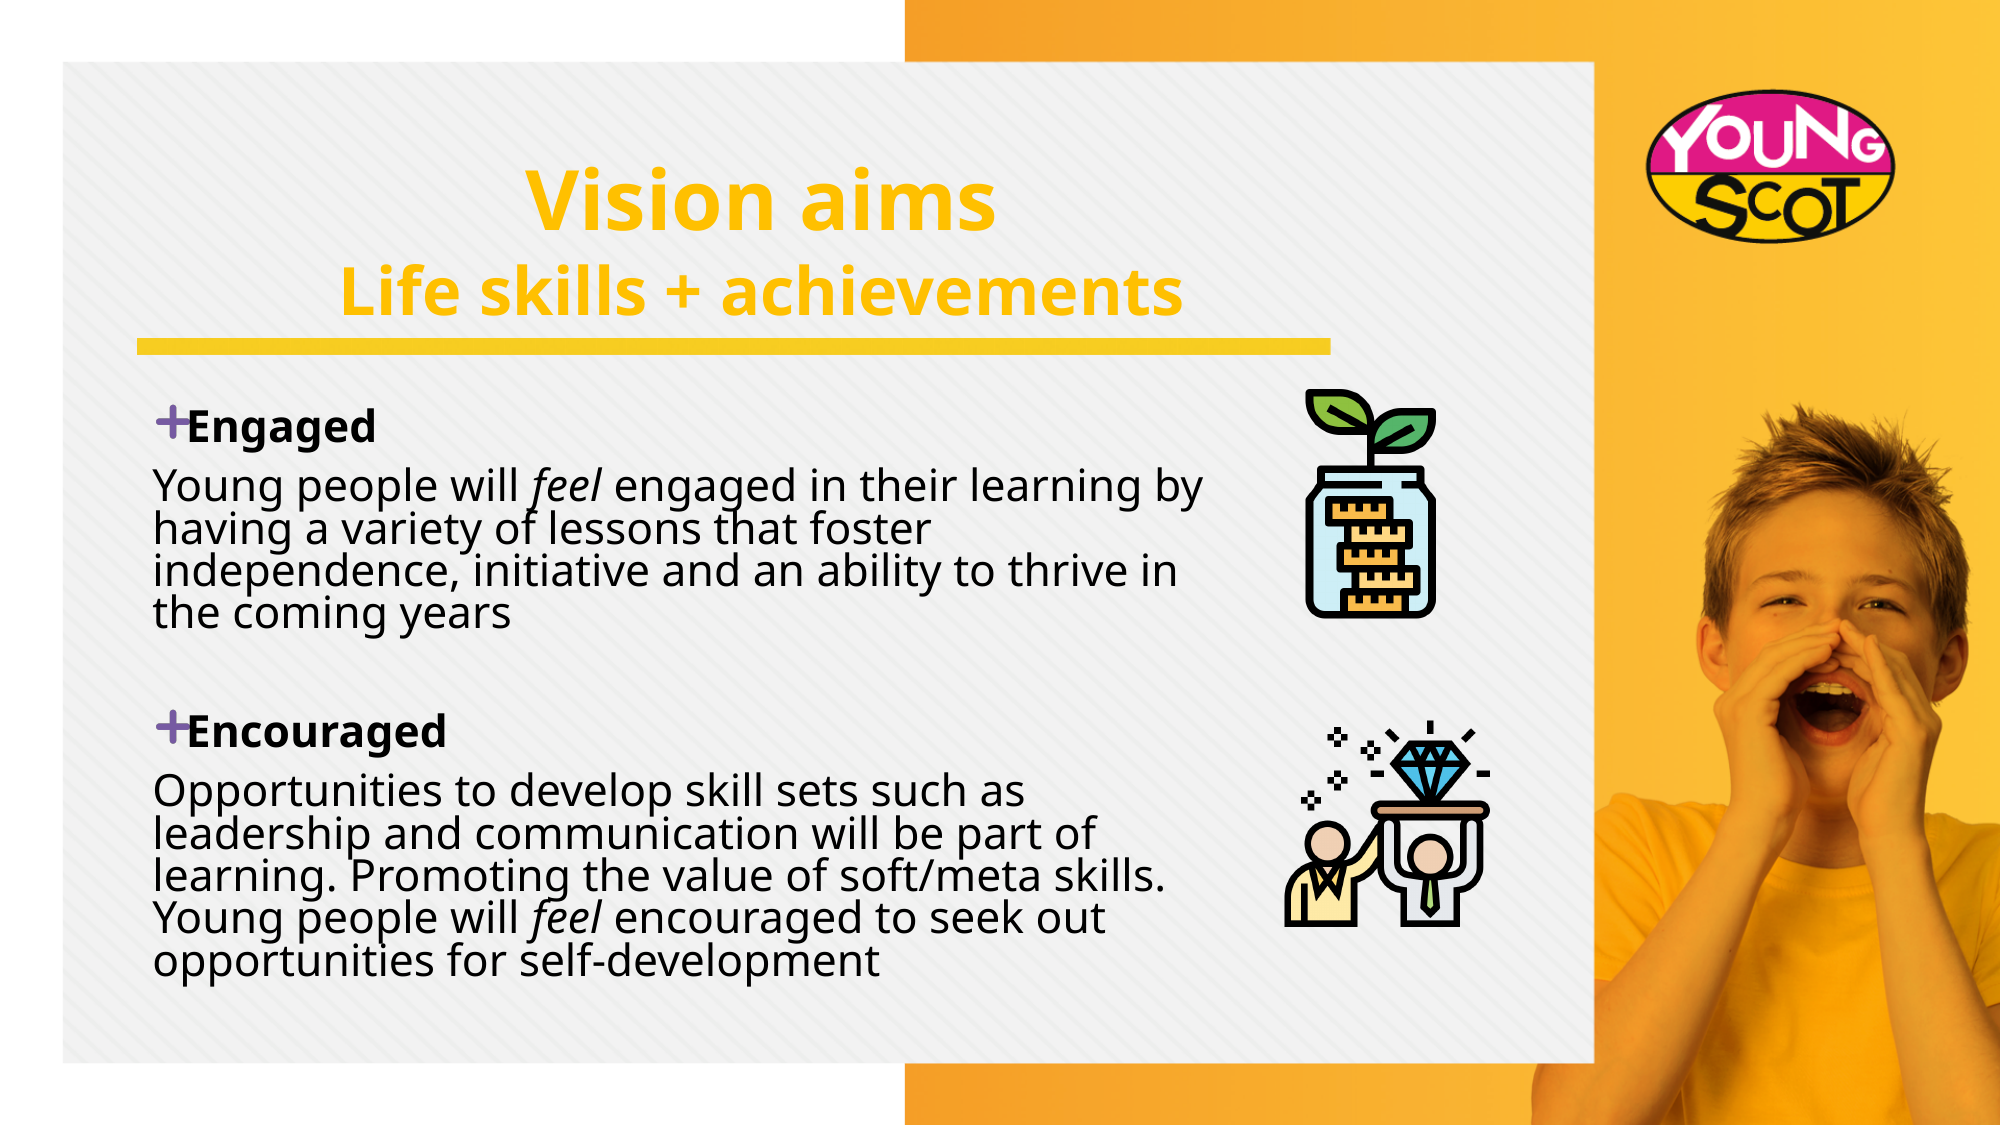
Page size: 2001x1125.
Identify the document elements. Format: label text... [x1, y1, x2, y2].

picture [1281, 717, 1493, 930]
title Vision aims Life skills + achievements [0, 131, 1539, 349]
list Engaged Young people will feel engaged in their learning by having a variety of lessons that foster independence, initiative and an ability to thrive in the coming years Encouraged Opportunities to develop skill sets such as leadership and communication will be part of learning. Promoting the value of soft/meta skills. Young people will feel encouraged to seek out opportunities for self-development [137, 401, 1249, 994]
picture [1248, 381, 1493, 627]
